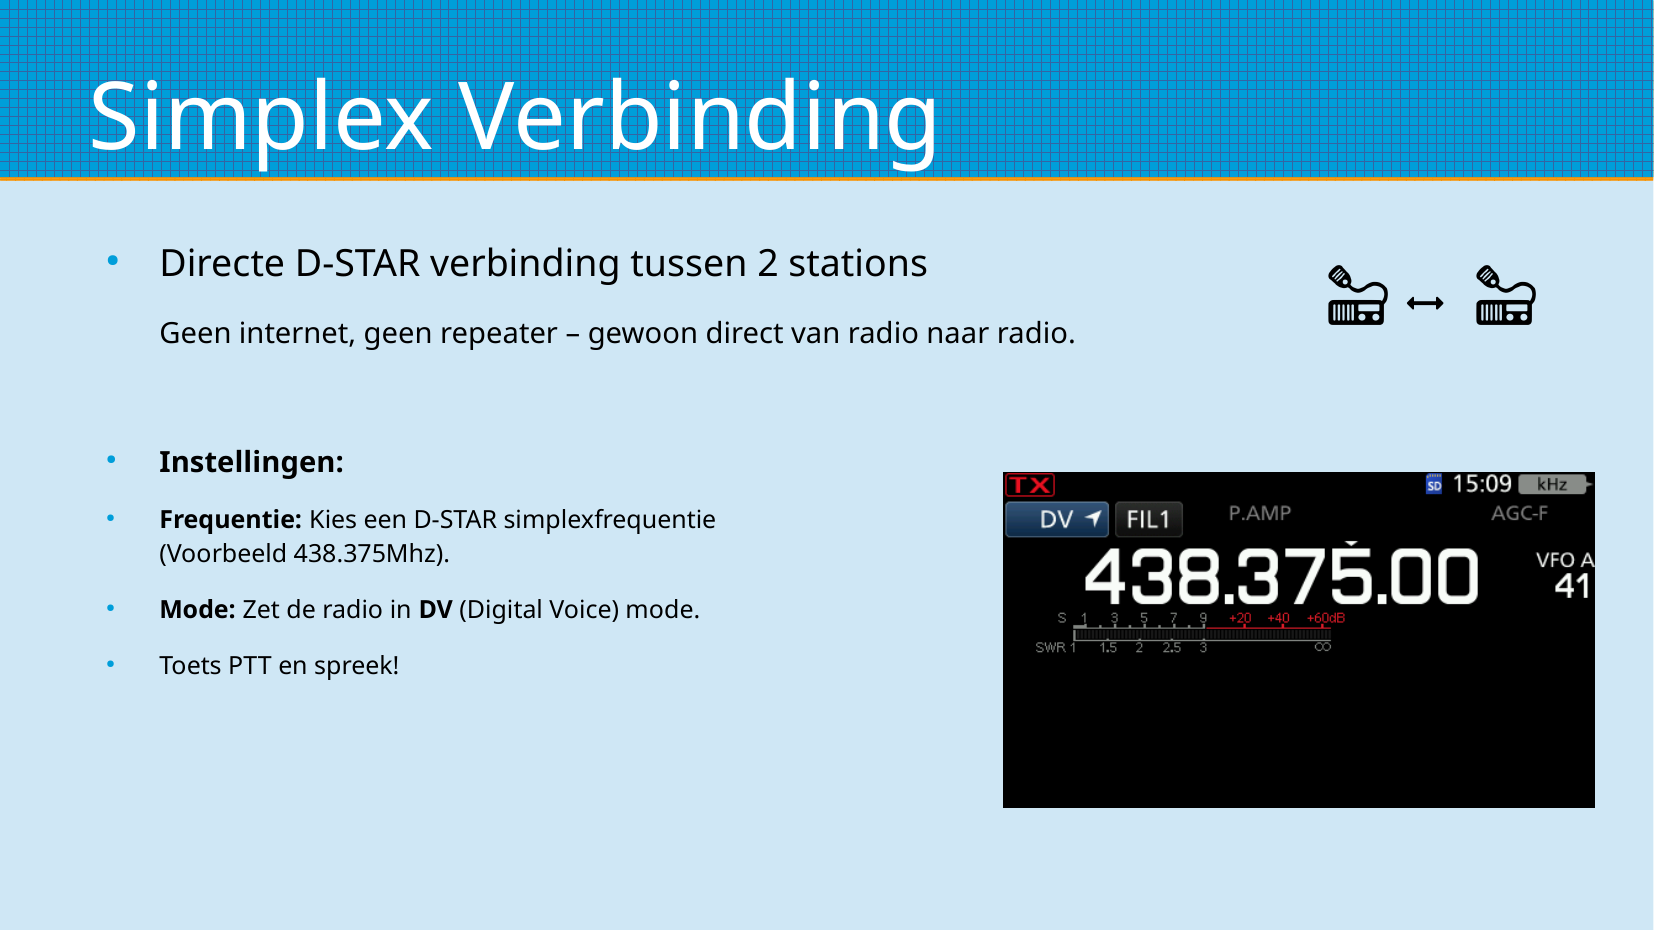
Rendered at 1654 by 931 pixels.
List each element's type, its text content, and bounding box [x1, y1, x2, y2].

picture [1003, 472, 1595, 808]
picture [1403, 281, 1447, 325]
list Directe D-STAR verbinding tussen 2 stations Geen internet, geen repeater – gewoon direct van radio naar radio. Instellingen: Frequentie: Kies een D-STAR simplexfrequentie (Voorbeeld 438.375Mhz). Mode: Zet de radio in DV (Digital Voice) mode. Toets PTT en spreek! [88, 236, 1565, 813]
picture [1476, 265, 1536, 325]
title Simplex Verbinding [88, 14, 1565, 178]
picture [1328, 265, 1388, 325]
